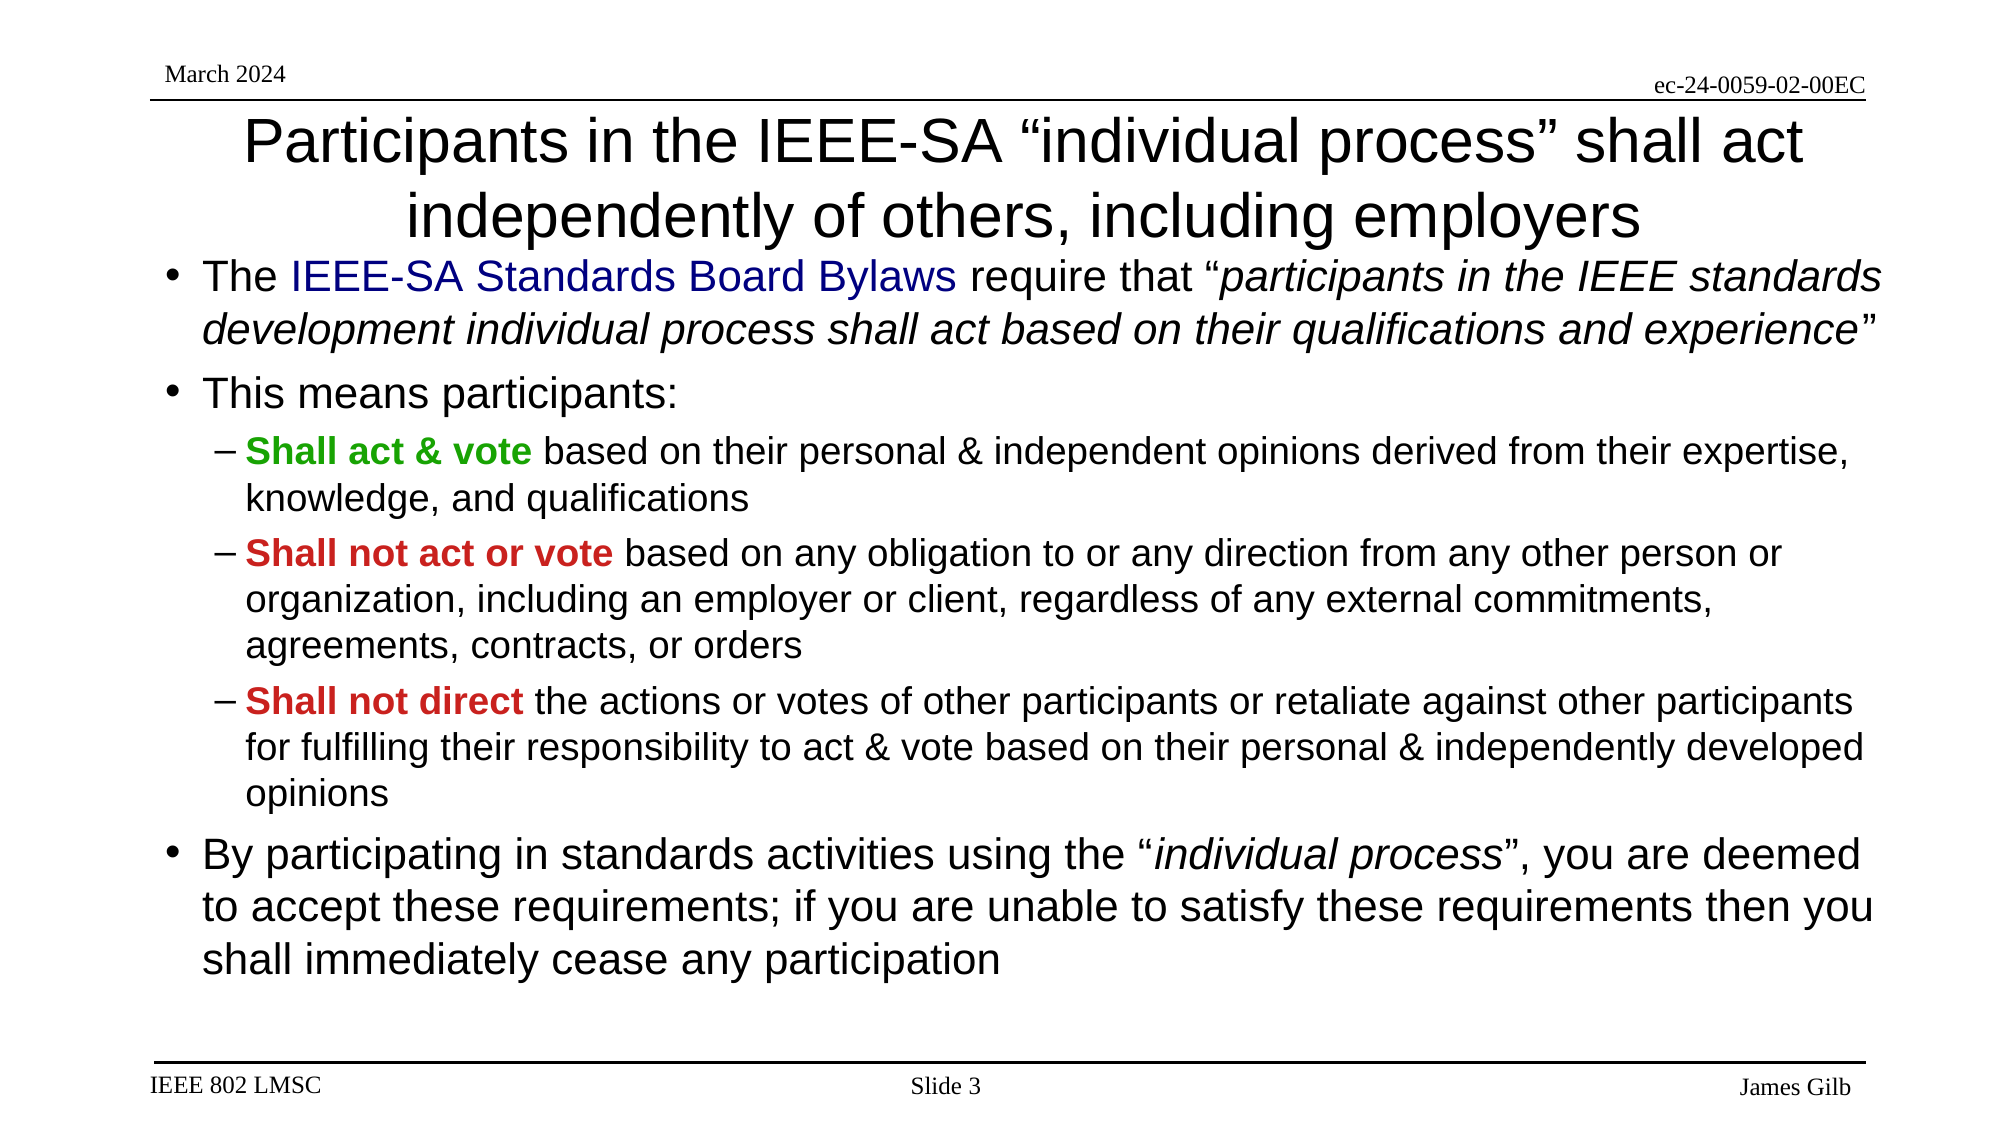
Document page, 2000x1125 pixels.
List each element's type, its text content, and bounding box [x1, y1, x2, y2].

list The IEEE-SA Standards Board Bylaws require that “participants in the IEEE standards development individual process shall act based on their qualifications and experience” This means participants: Shall act & vote based on their personal & independent opinions derived from their expertise, knowledge, and qualifications Shall not act or vote based on any obligation to or any direction from any other person or organization, including an employer or client, regardless of any external commitments, agreements, contracts, or orders Shall not direct the actions or votes of other participants or retaliate against other participants for fulfilling their responsibility to act & vote based on their personal & independently developed opinions By participating in standards activities using the “individual process”, you are deemed to accept these requirements; if you are unable to satisfy these requirements then you shall immediately cease any participation [149, 239, 1900, 1051]
title Participants in the IEEE-SA “individual process” shall act independently of others, including employers [149, 92, 1900, 239]
